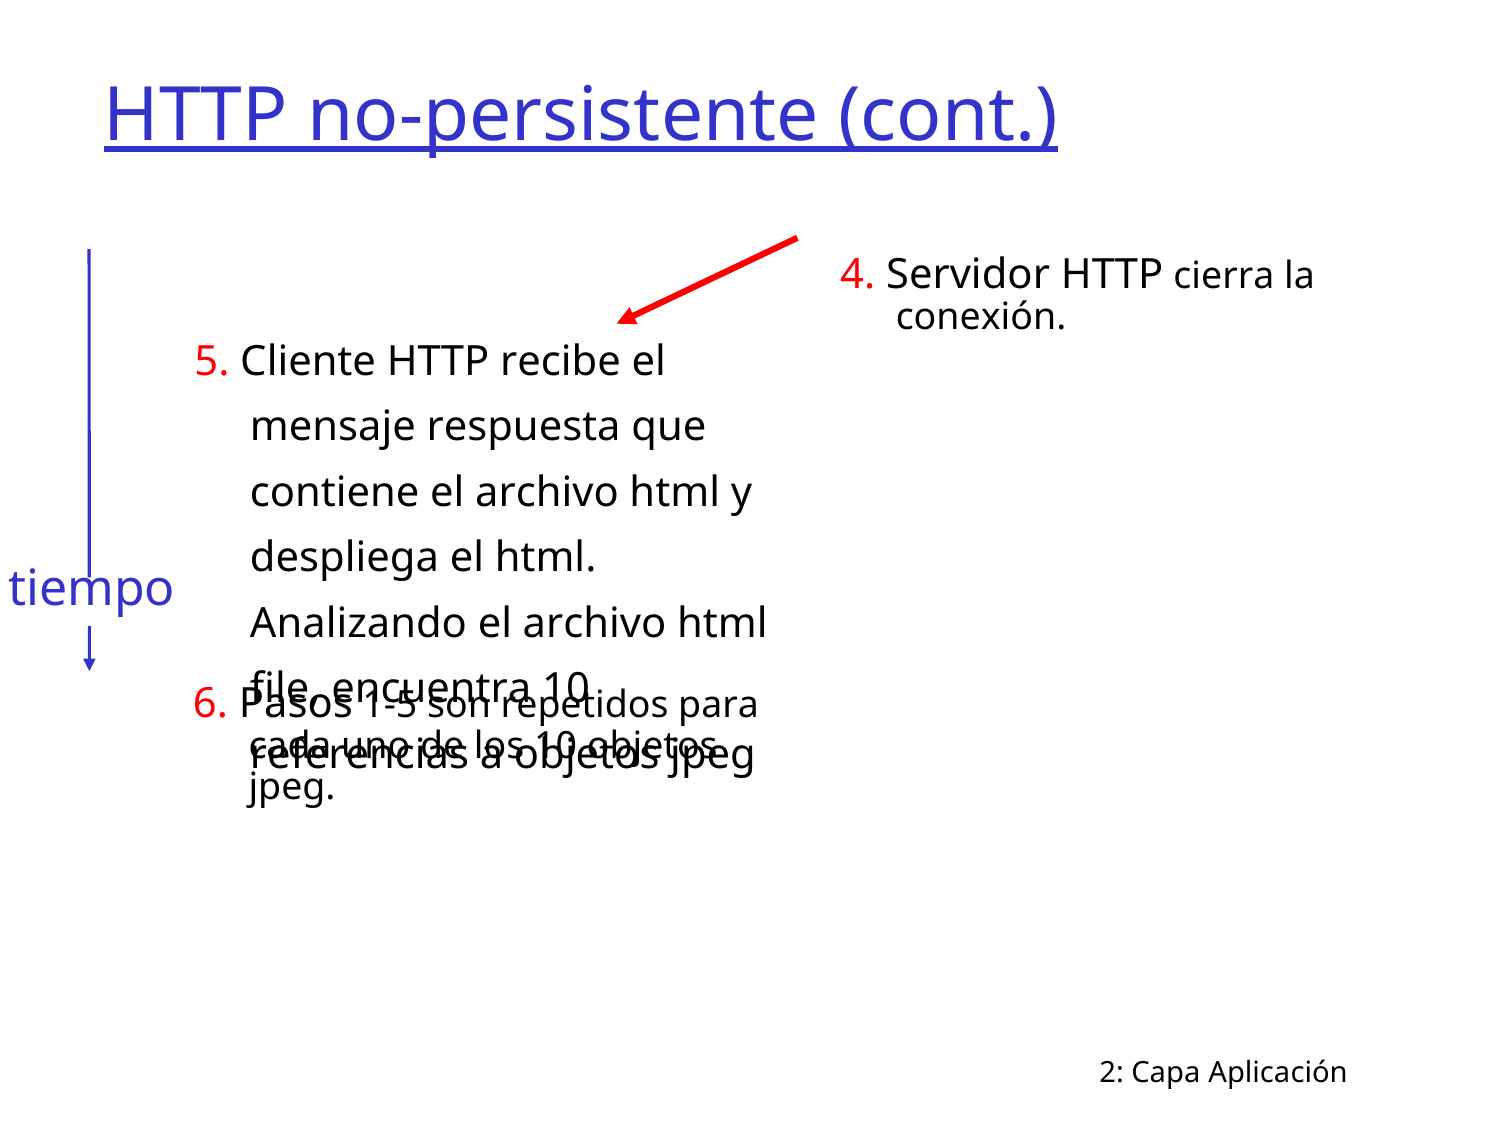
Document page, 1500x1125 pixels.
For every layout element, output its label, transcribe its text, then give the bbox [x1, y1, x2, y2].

text_box tiempo [0, 554, 191, 625]
text_box 4. Servidor HTTP cierra la conexión. [825, 244, 1451, 346]
text_box 6. Pasos 1-5 son repetidos para cada uno de los 10 objetos jpeg. [178, 673, 803, 816]
title HTTP no-persistente (cont.) [89, 42, 1365, 185]
list 5. Cliente HTTP recibe el mensaje respuesta que contiene el archivo html y despliega el html. Analizando el archivo html file, encuentra 10 referencias a objetos jpeg [179, 314, 805, 618]
